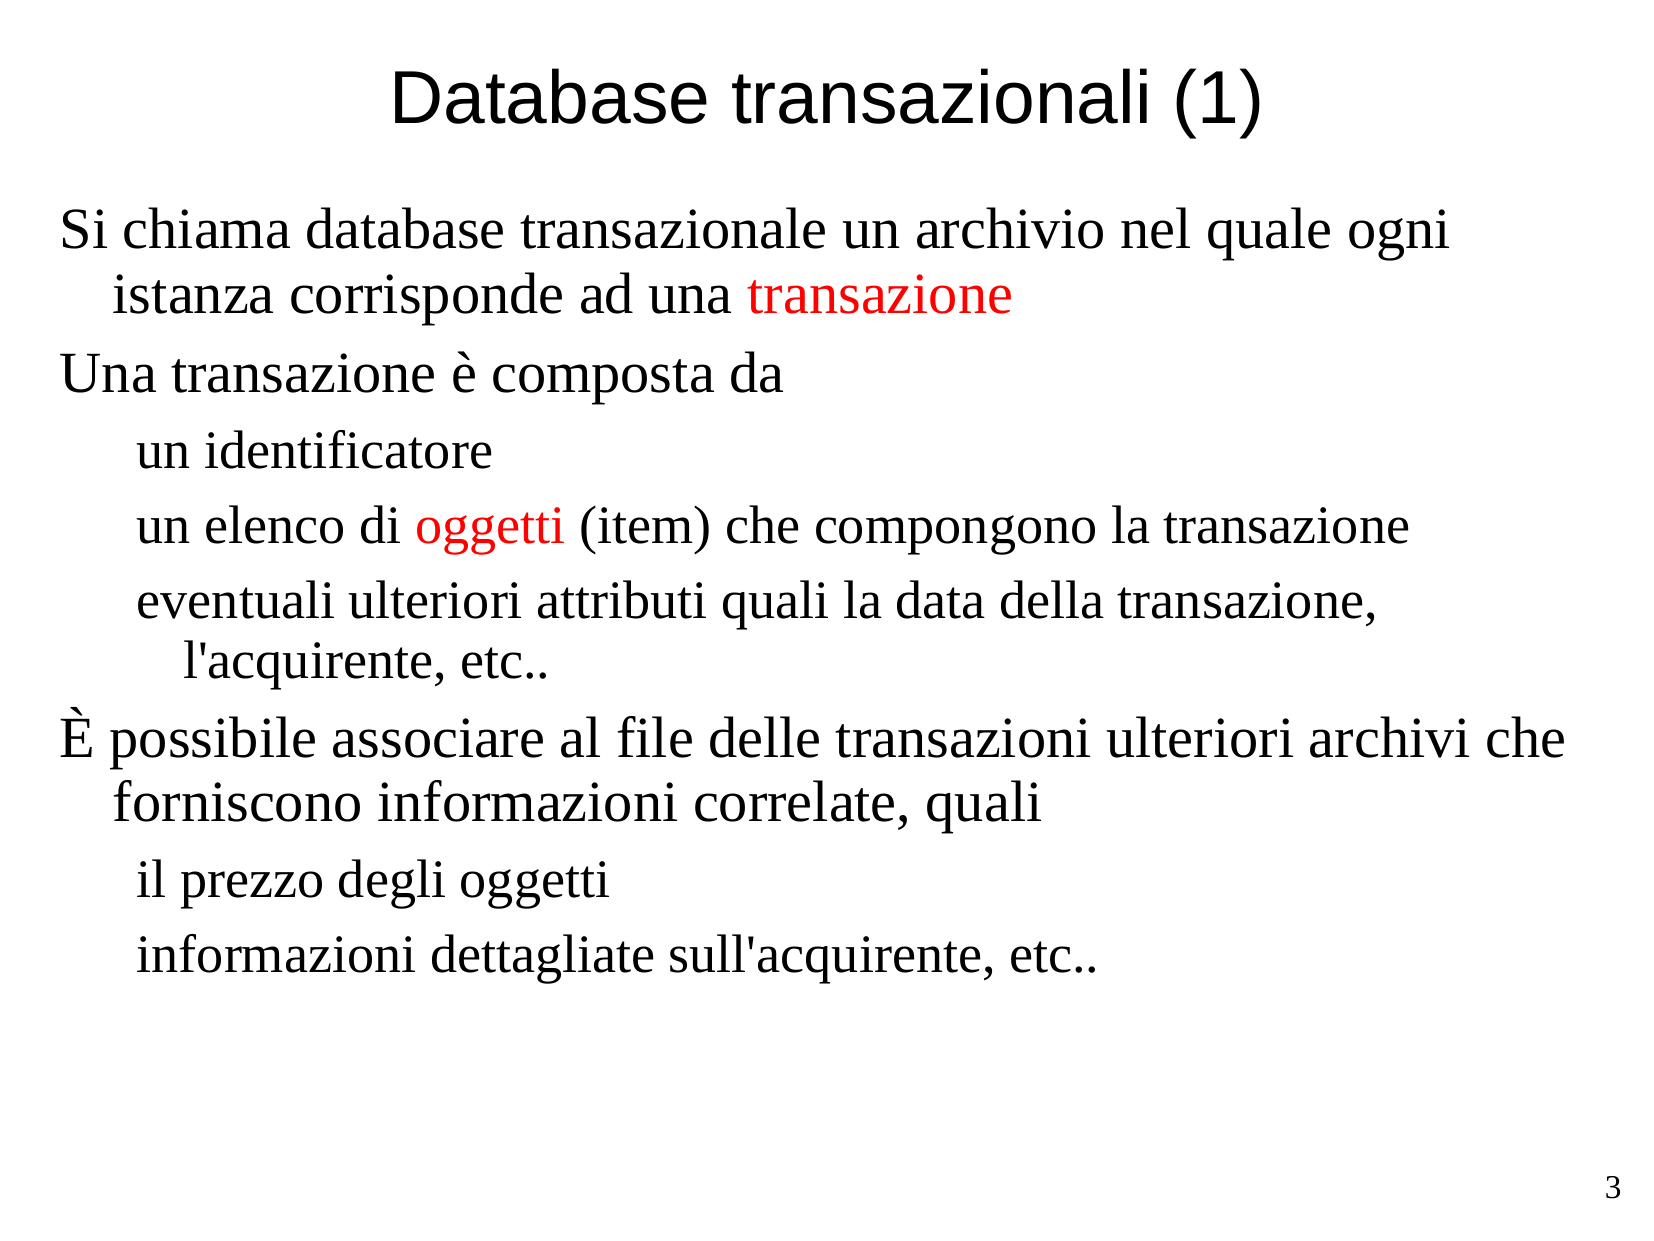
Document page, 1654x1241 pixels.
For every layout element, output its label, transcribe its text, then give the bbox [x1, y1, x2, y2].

list Si chiama database transazionale un archivio nel quale ogni istanza corrisponde ad una transazione Una transazione è composta da un identificatore un elenco di oggetti (item) che compongono la transazione eventuali ulteriori attributi quali la data della transazione, l'acquirente, etc.. È possibile associare al file delle transazioni ulteriori archivi che forniscono informazioni correlate, quali il prezzo degli oggetti informazioni dettagliate sull'acquirente, etc.. [42, 196, 1612, 1187]
title Database transazionali (1) [37, 30, 1617, 166]
